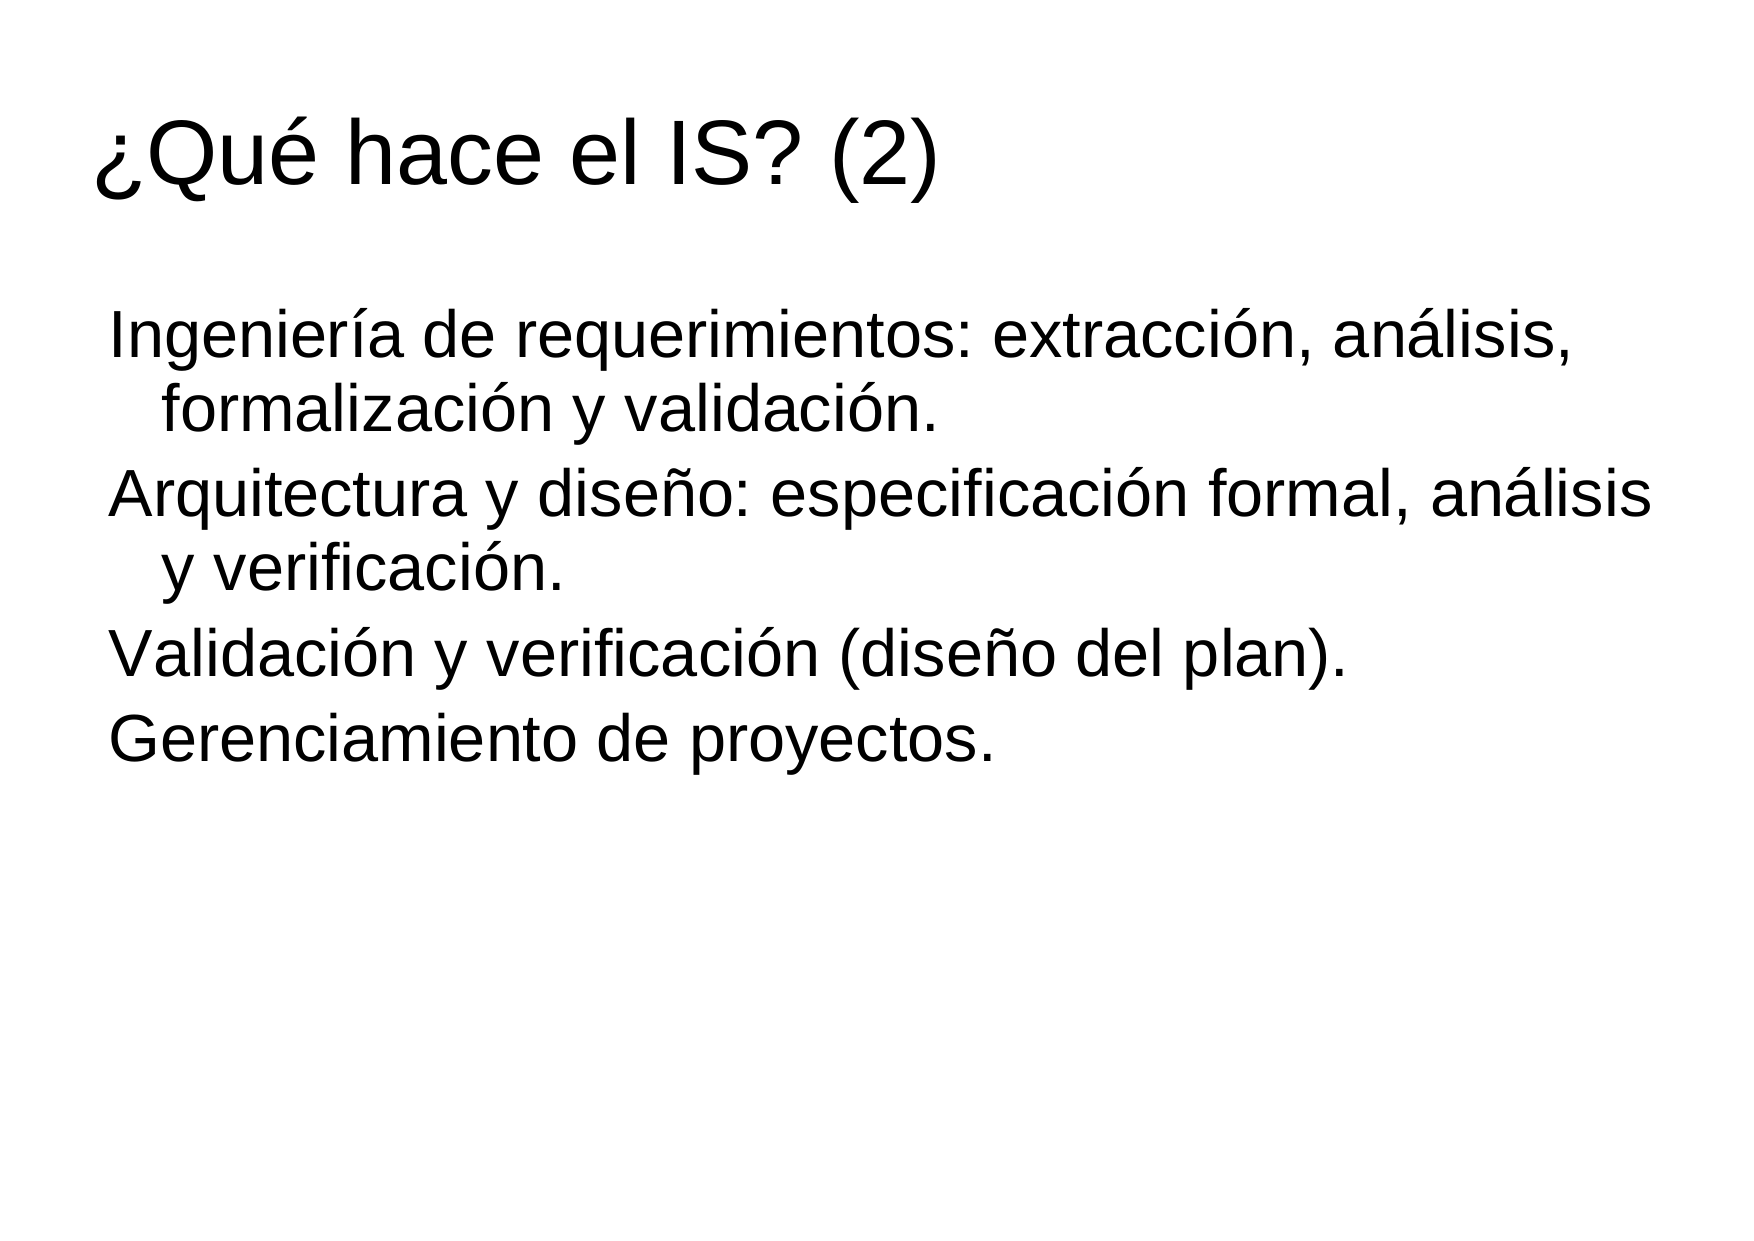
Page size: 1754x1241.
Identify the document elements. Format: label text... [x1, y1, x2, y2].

list Ingeniería de requerimientos: extracción, análisis, formalización y validación. Arquitectura y diseño: especificación formal, análisis y verificación. Validación y verificación (diseño del plan). Gerenciamiento de proyectos. [87, 290, 1667, 1109]
title ¿Qué hace el IS? (2) [87, 49, 1667, 257]
